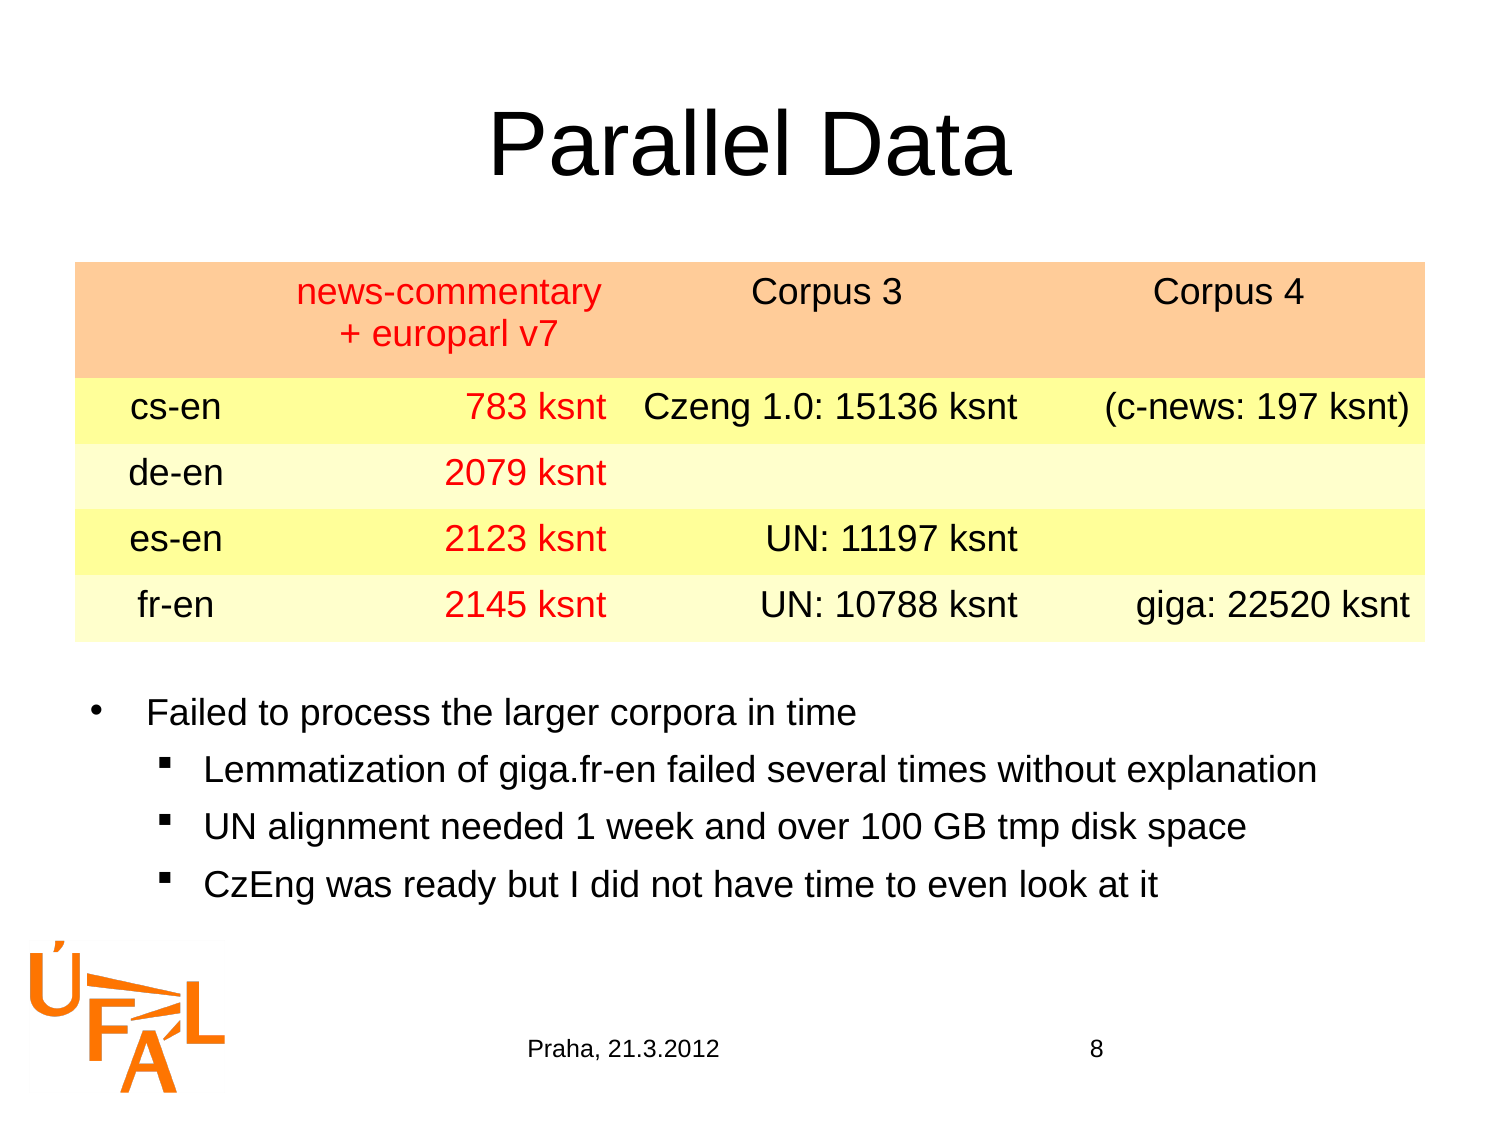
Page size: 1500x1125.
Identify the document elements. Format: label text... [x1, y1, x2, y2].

table_cell 2079 ksnt [277, 444, 621, 509]
table_cell fr-en [75, 575, 277, 642]
title Parallel Data [75, 14, 1426, 263]
table_header news-commentary + europarl v7 [277, 262, 621, 378]
table_cell UN: 11197 ksnt [621, 509, 1033, 575]
table_cell giga: 22520 ksnt [1033, 575, 1425, 642]
table_cell UN: 10788 ksnt [621, 575, 1033, 642]
table_cell 783 ksnt [277, 378, 621, 444]
table_cell es-en [75, 509, 277, 575]
table_cell cs-en [75, 378, 277, 444]
table_cell [1033, 444, 1425, 509]
table_header Corpus 3 [621, 262, 1033, 378]
table_cell (c-news: 197 ksnt) [1033, 378, 1425, 444]
table_cell [1033, 509, 1425, 575]
picture [29, 940, 225, 1093]
list Failed to process the larger corpora in time Lemmatization of giga.fr-en failed several times without explanation UN alignment needed 1 week and over 100 GB tmp disk space CzEng was ready but I did not have time to even look at it [75, 679, 1426, 975]
table_header Corpus 4 [1033, 262, 1425, 378]
table_cell 2145 ksnt [277, 575, 621, 642]
table_cell [621, 444, 1033, 509]
table_header [75, 262, 277, 378]
table_cell de-en [75, 444, 277, 509]
table_cell 2123 ksnt [277, 509, 621, 575]
table_cell Czeng 1.0: 15136 ksnt [621, 378, 1033, 444]
